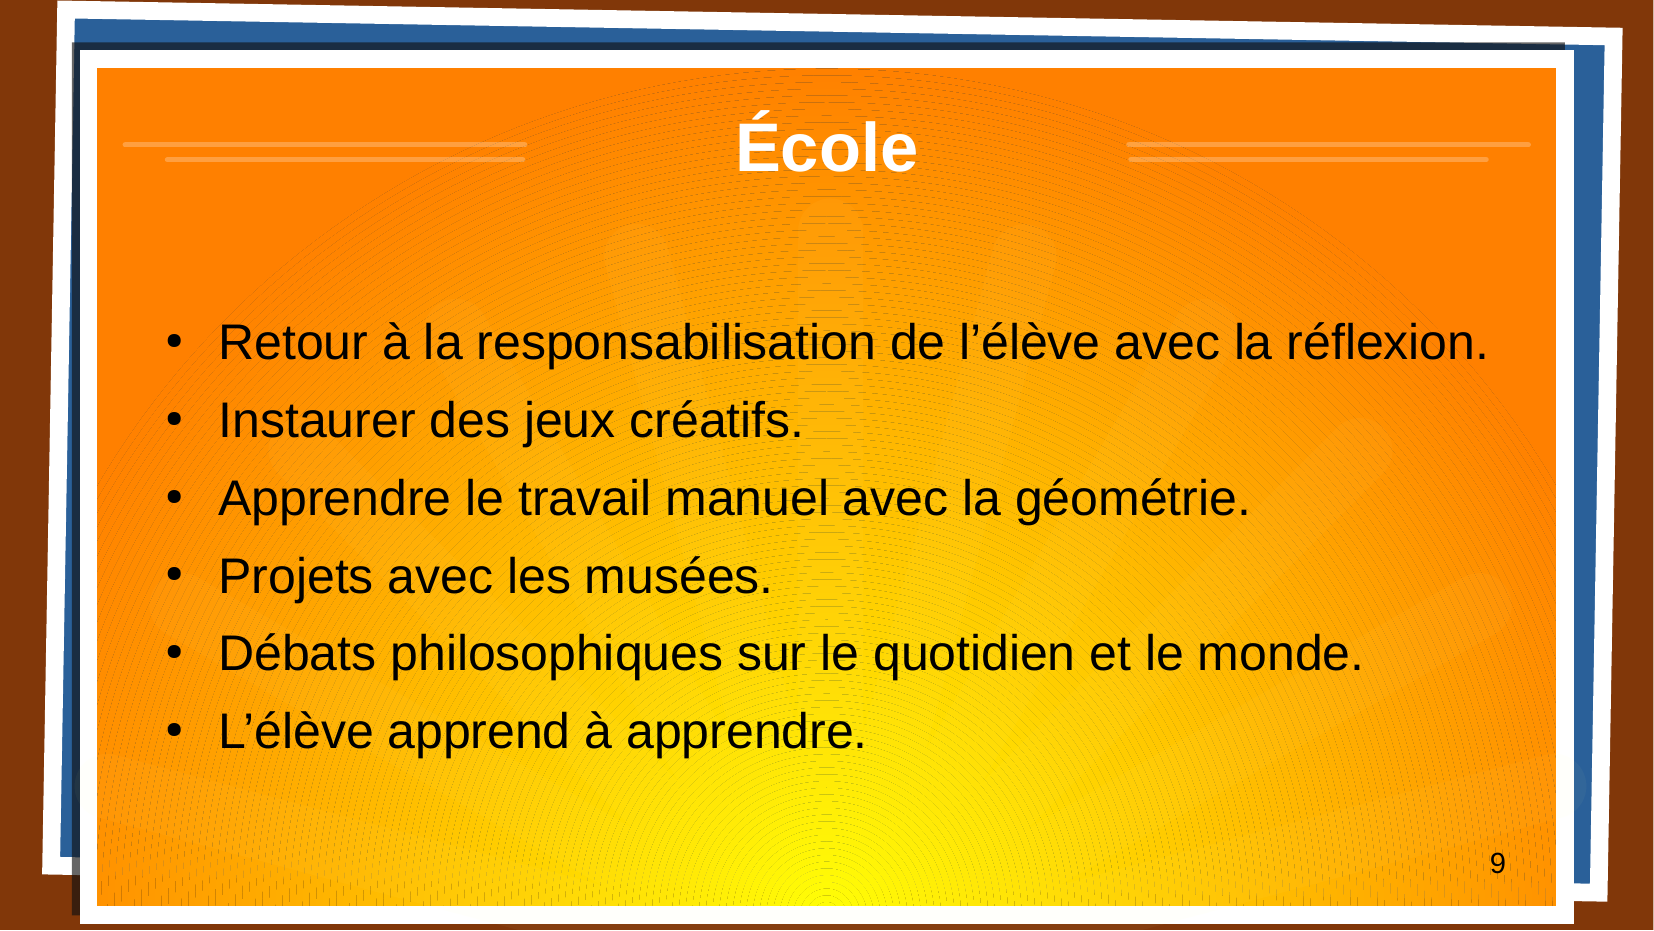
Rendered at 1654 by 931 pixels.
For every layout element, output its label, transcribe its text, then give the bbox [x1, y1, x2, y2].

title École [531, 73, 1123, 222]
list Retour à la responsabilisation de l’élève avec la réflexion. Instaurer des jeux créatifs. Apprendre le travail manuel avec la géométrie. Projets avec les musées. Débats philosophiques sur le quotidien et le monde. L’élève apprend à apprendre. [147, 236, 1506, 827]
